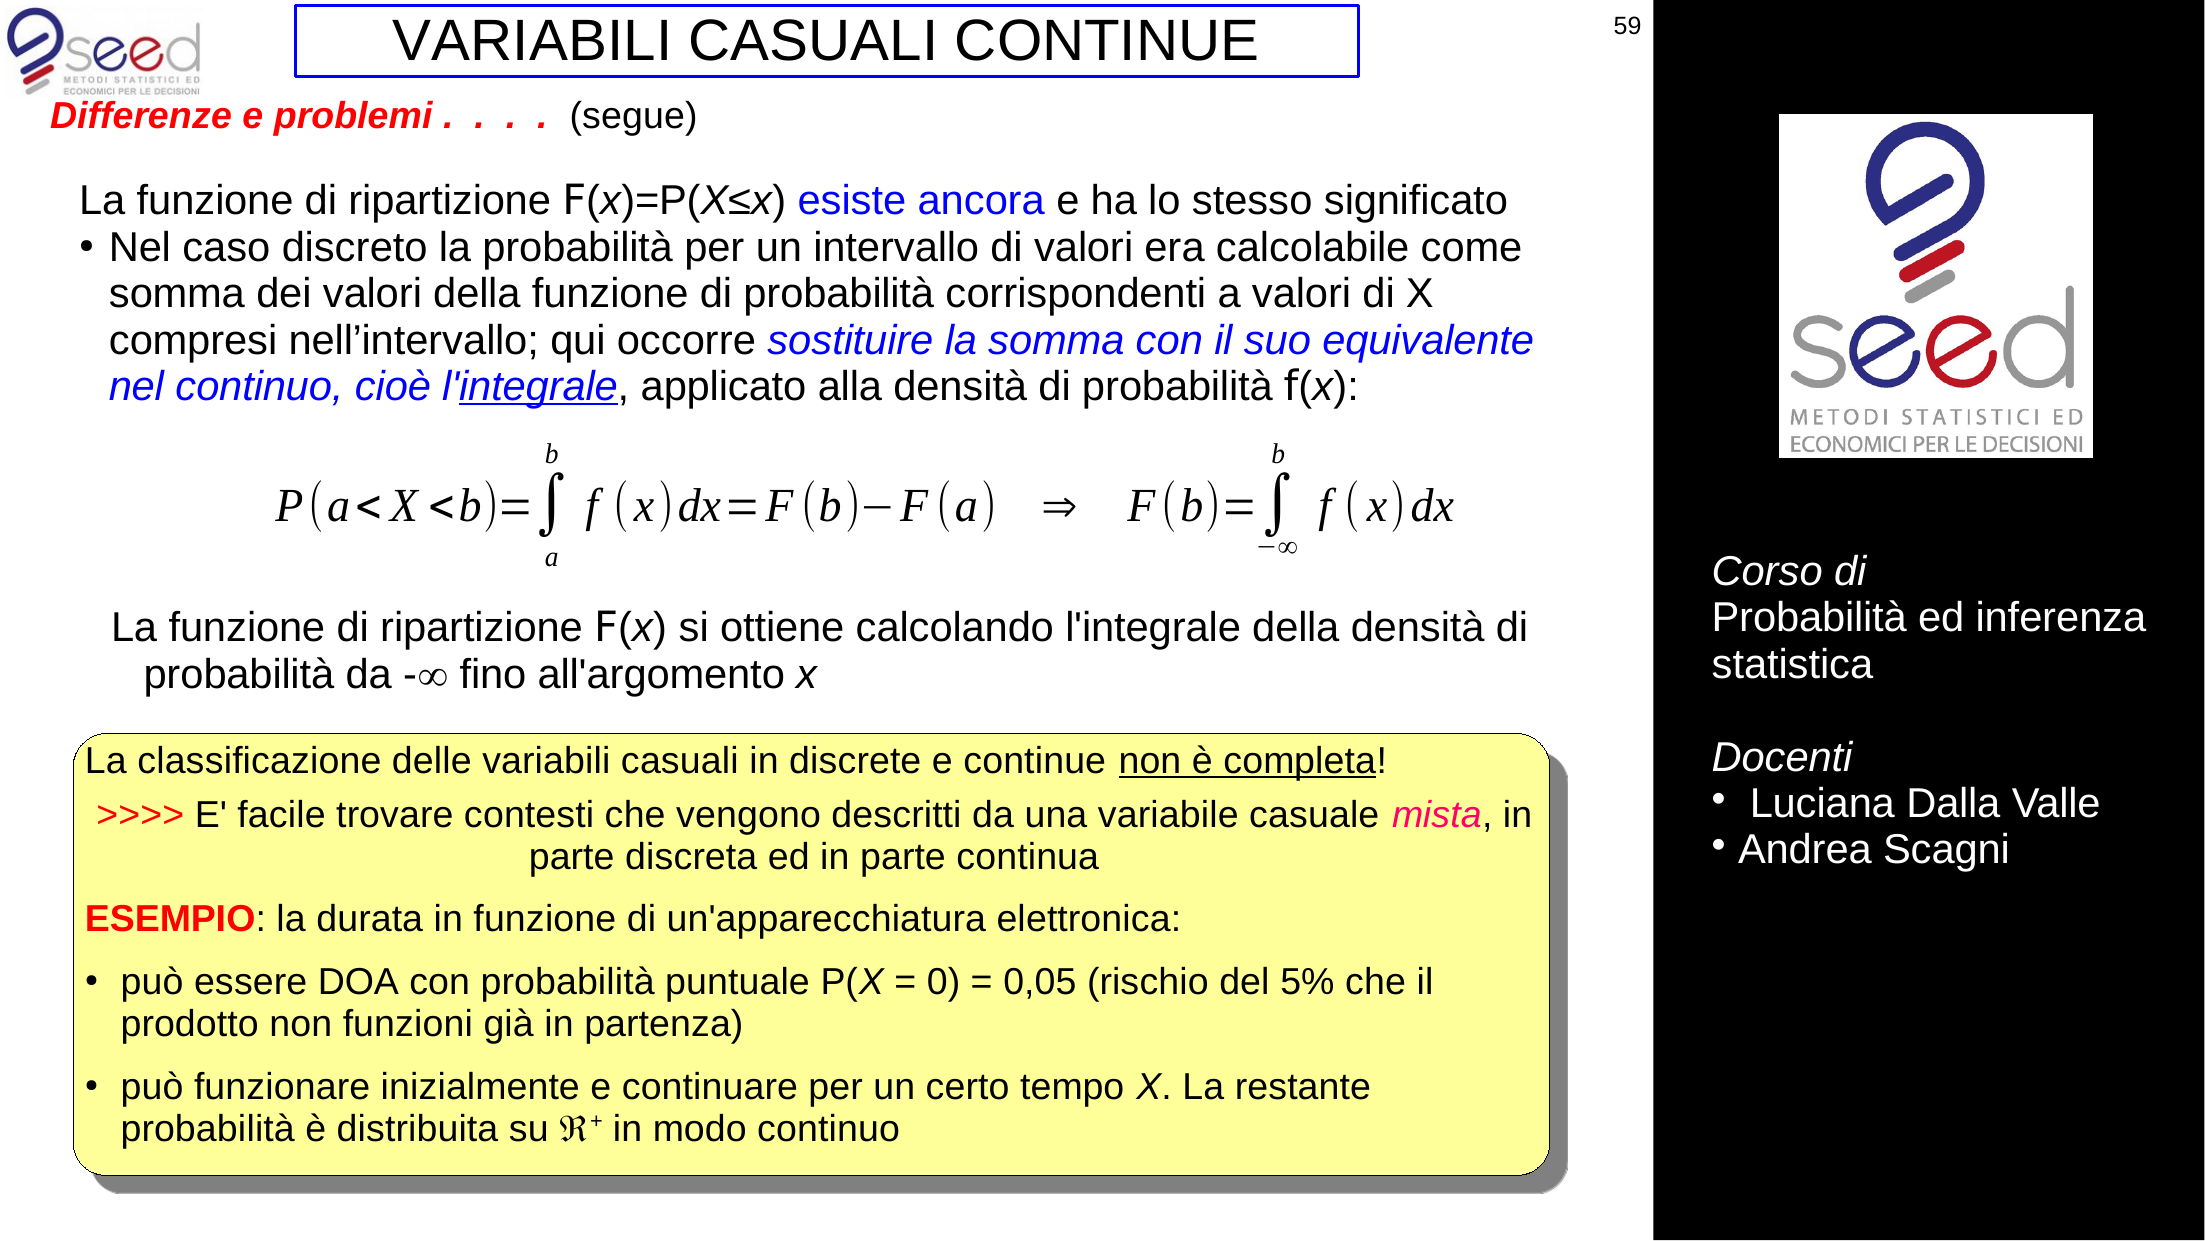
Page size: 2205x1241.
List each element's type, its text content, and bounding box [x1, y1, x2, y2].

text_box La funzione di ripartizione F(x)=P(X≤x) esiste ancora e ha lo stesso significato Nel caso discreto la probabilità per un intervallo di valori era calcolabile come somma dei valori della funzione di probabilità corrispondenti a valori di X compresi nell’intervallo; qui occorre sostituire la somma con il suo equivalente nel continuo, cioè l'integrale, applicato alla densità di probabilità f(x): [79, 176, 1566, 426]
text_box VARIABILI CASUALI CONTINUE [295, 5, 1359, 77]
text_box La funzione di ripartizione F(x) si ottiene calcolando l'integrale della densità di probabilità da -∞ fino all'argomento x [111, 604, 1539, 714]
text_box Differenze e problemi . . . . (segue) [50, 94, 698, 139]
text_box La classificazione delle variabili casuali in discrete e continue non è completa! >>>> E' facile trovare contesti che vengono descritti da una variabile casuale mista, in parte discreta ed in parte continua ESEMPIO: la durata in funzione di un'apparecchiatura elettronica: può essere DOA con probabilità puntuale P(X = 0) = 0,05 (rischio del 5% che il prodotto non funzioni già in partenza) può funzionare inizialmente e continuare per un certo tempo X. La restante probabilità è distribuita su ℜ+ in modo continuo [73, 733, 1550, 1176]
picture [5, 5, 203, 98]
chart [265, 437, 1463, 574]
picture [1779, 114, 2093, 458]
